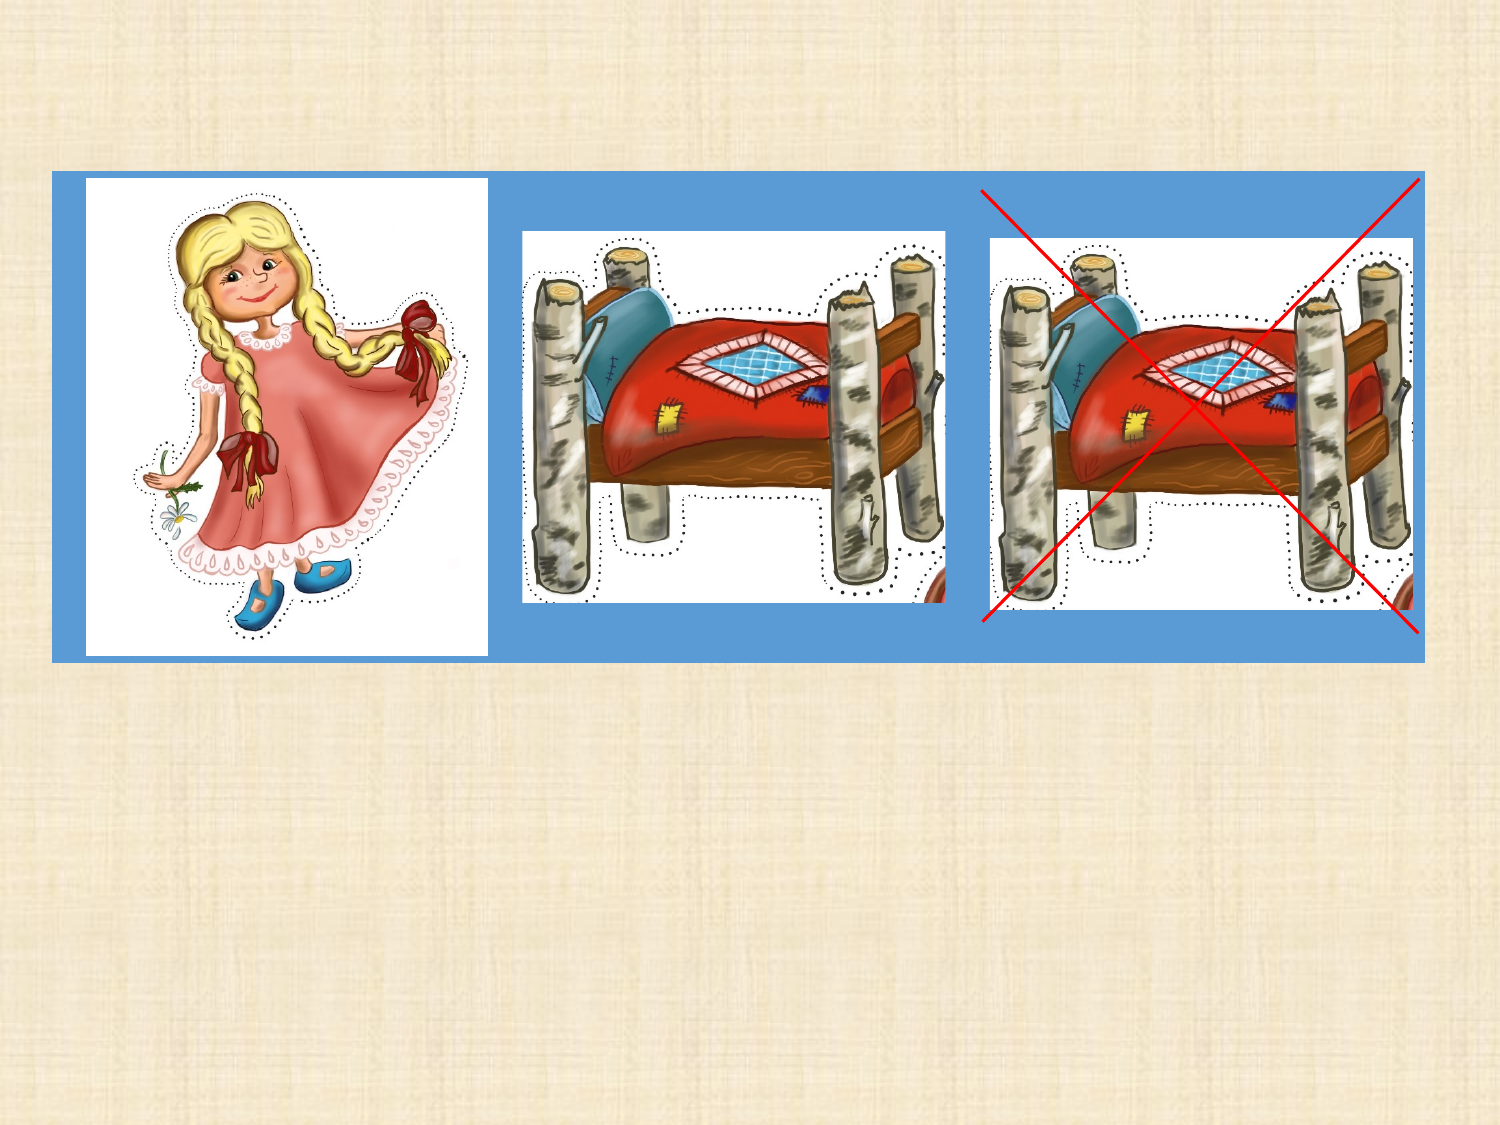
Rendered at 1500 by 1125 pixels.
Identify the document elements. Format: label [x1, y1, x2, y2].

picture [989, 238, 1191, 610]
table_header [968, 171, 1425, 663]
picture [1198, 238, 1413, 610]
table_header [510, 171, 968, 663]
picture [998, 410, 1392, 610]
picture [86, 178, 488, 656]
picture [522, 231, 946, 603]
picture [1032, 238, 1357, 403]
table_header [52, 171, 510, 663]
